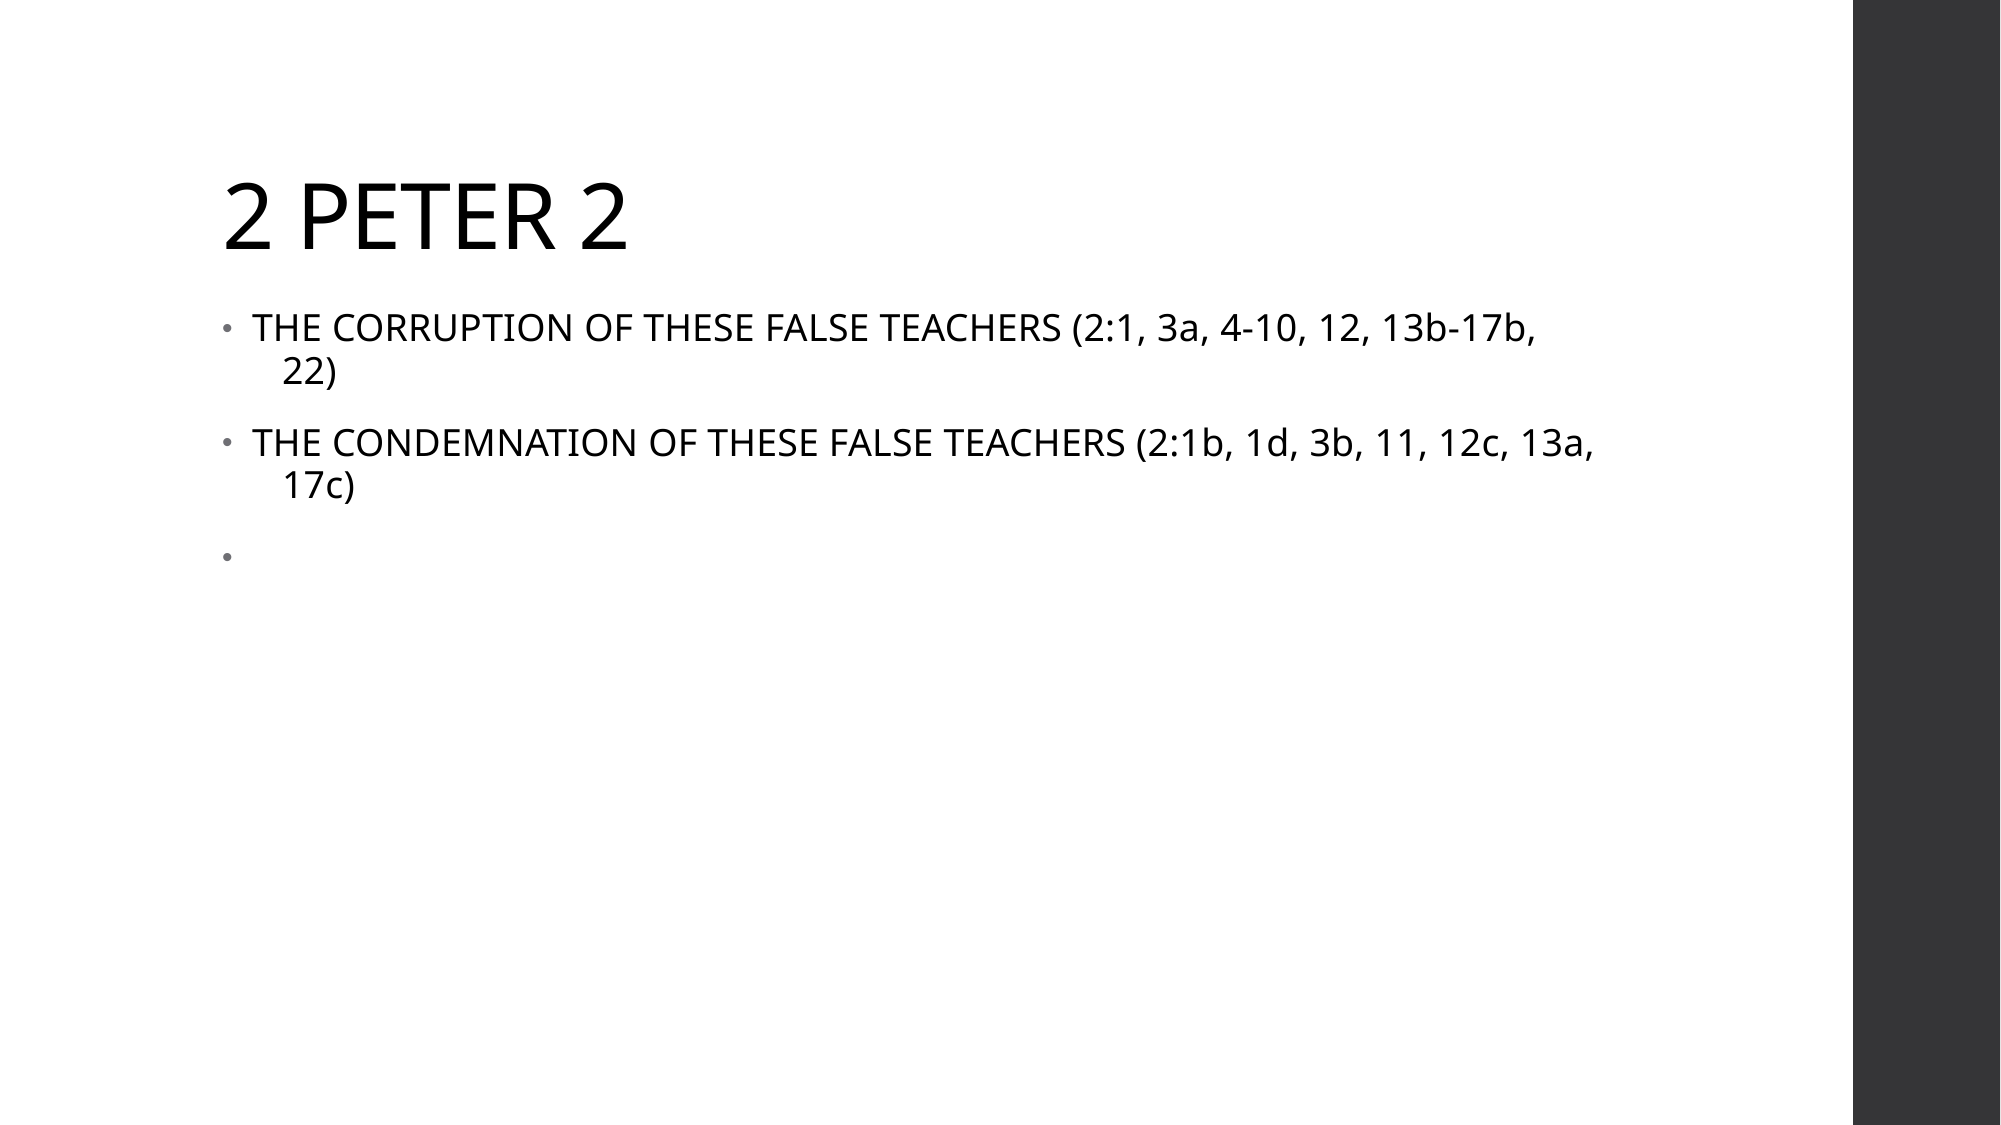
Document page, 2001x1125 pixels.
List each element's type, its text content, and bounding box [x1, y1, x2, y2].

title 2 PETER 2 [206, 60, 1797, 278]
list THE CORRUPTION OF THESE FALSE TEACHERS (2:1, 3a, 4-10, 12, 13b-17b, 22) THE CONDEMNATION OF THESE FALSE TEACHERS (2:1b, 1d, 3b, 11, 12c, 13a, 17c) [206, 299, 1617, 1014]
